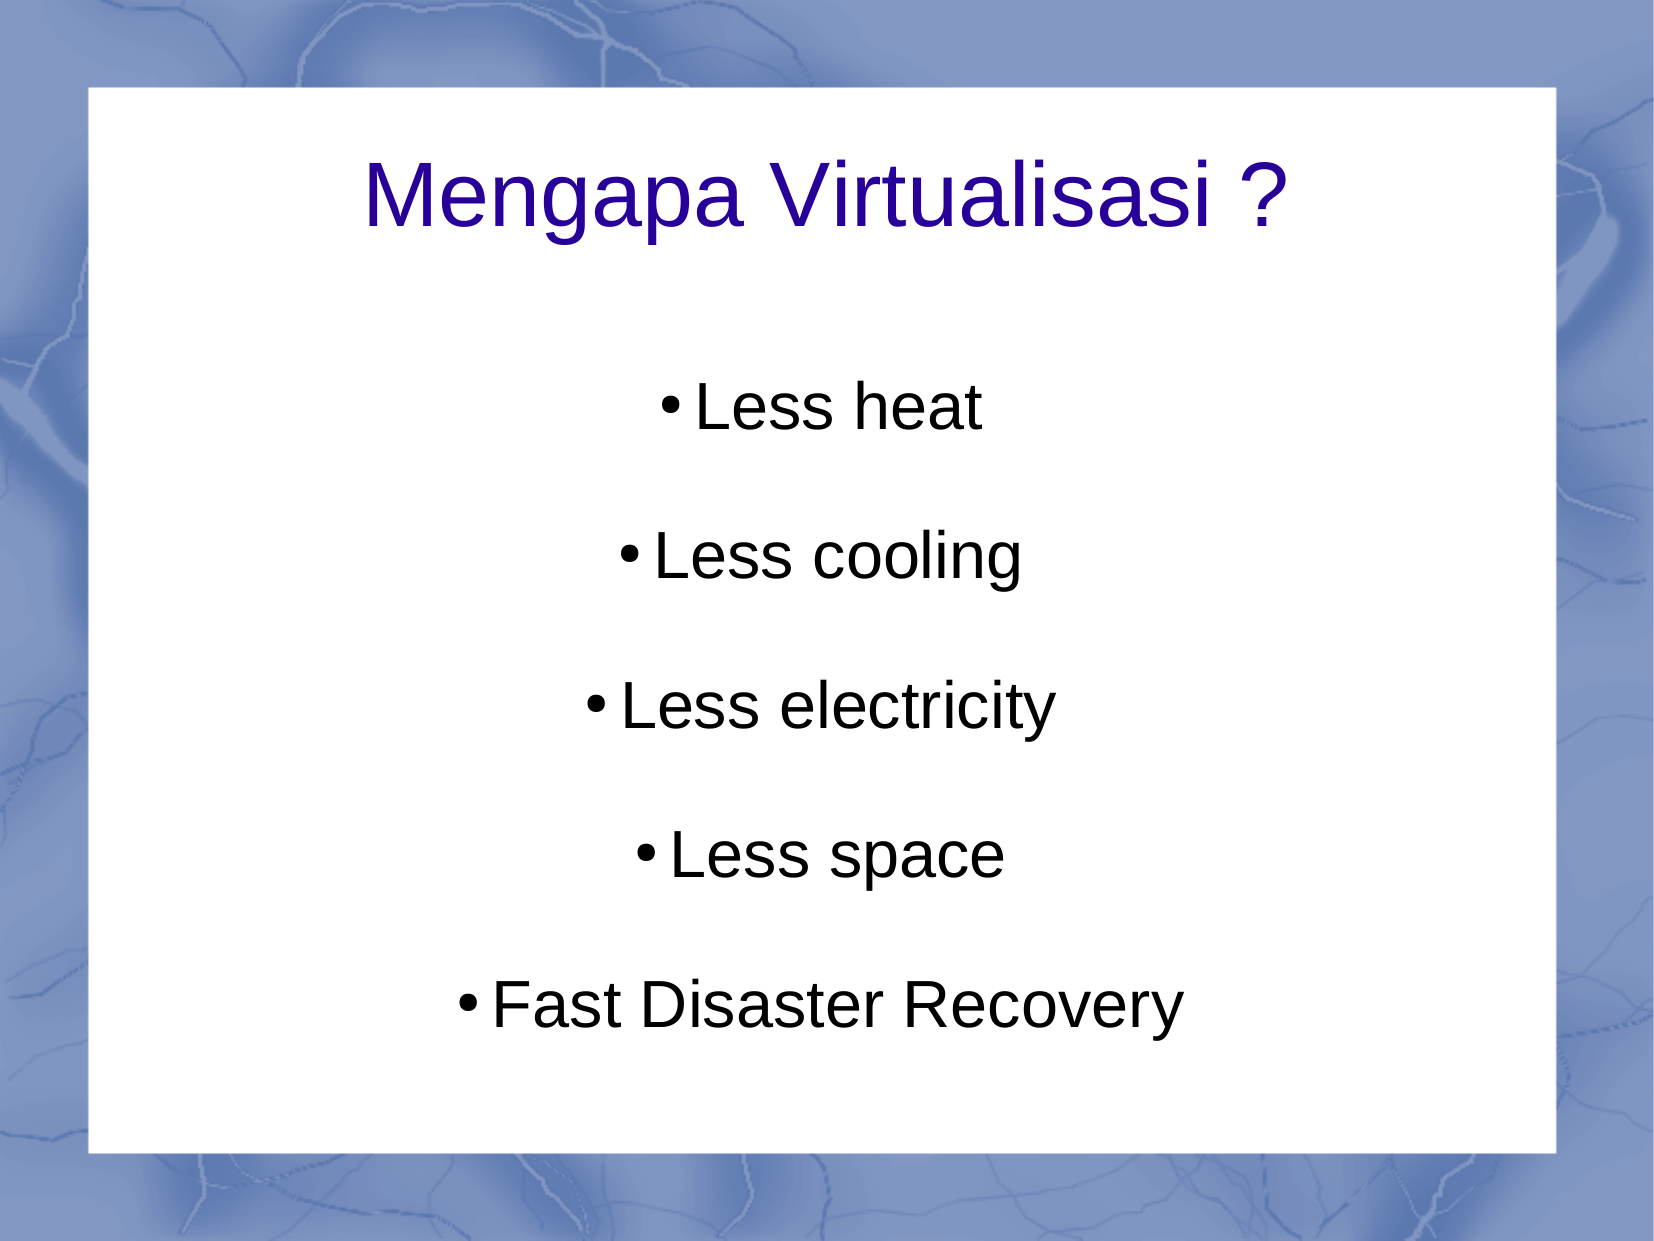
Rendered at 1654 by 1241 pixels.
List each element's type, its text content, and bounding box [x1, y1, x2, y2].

picture [0, 0, 1654, 1241]
title Mengapa Virtualisasi ? [118, 98, 1536, 291]
subtitle Less heat Less cooling Less electricity Less space Fast Disaster Recovery [147, 144, 1506, 1192]
